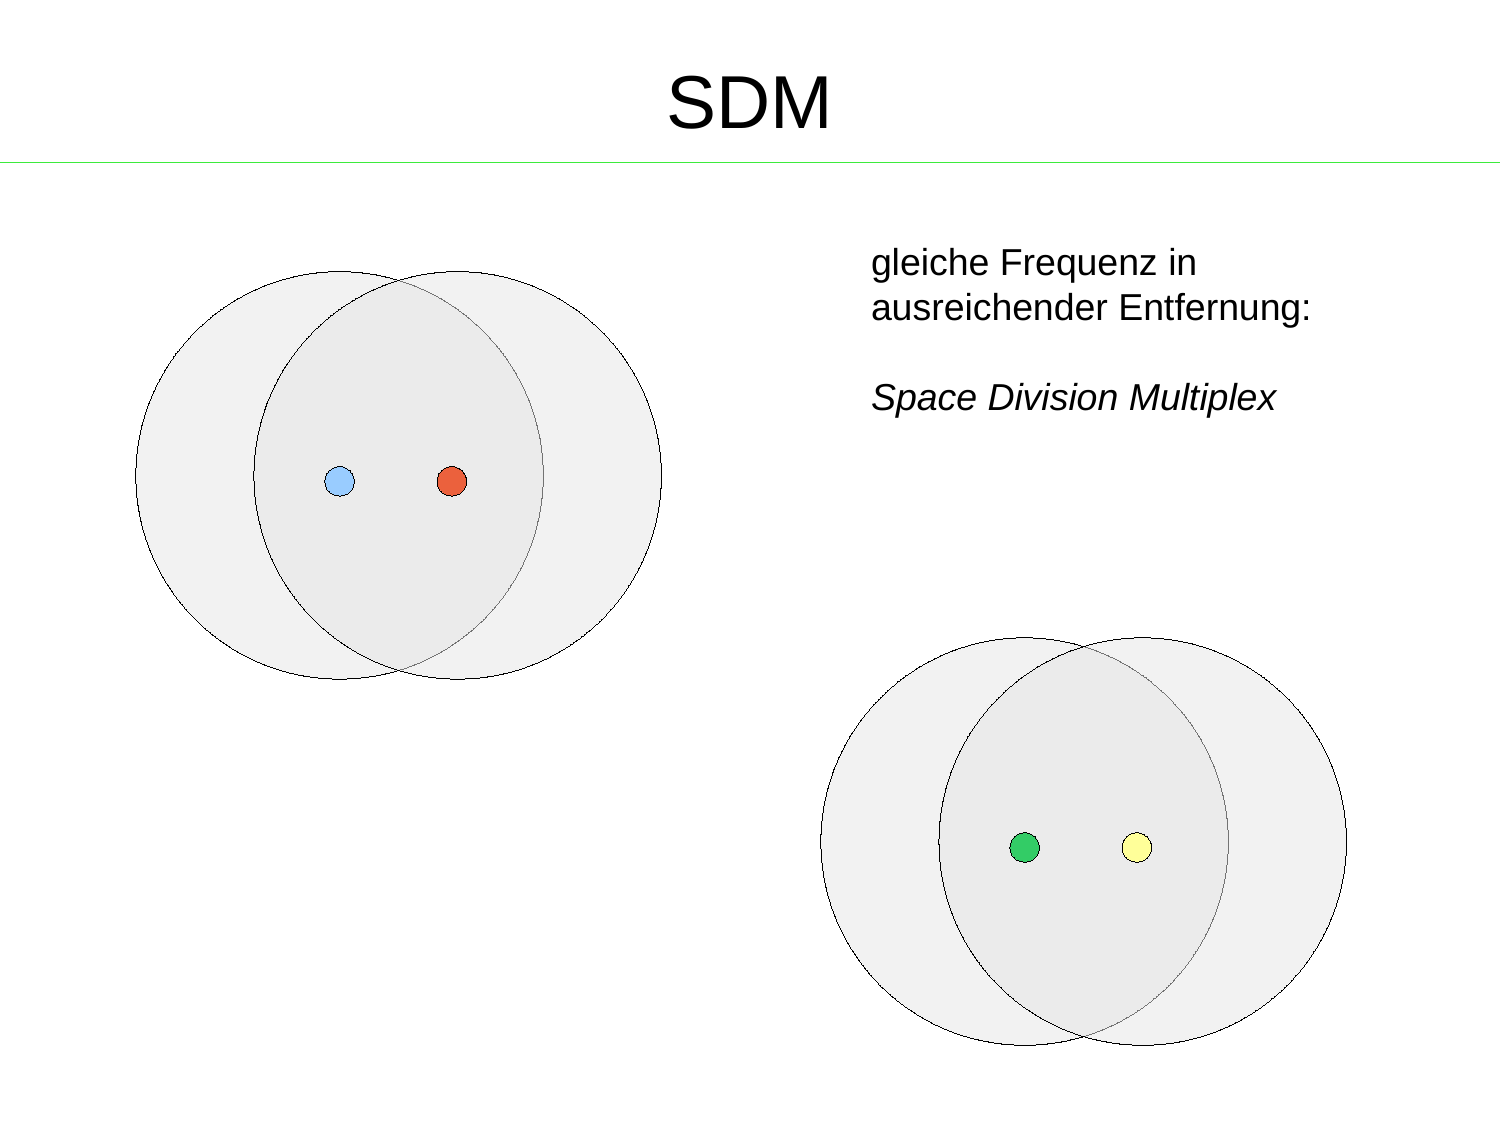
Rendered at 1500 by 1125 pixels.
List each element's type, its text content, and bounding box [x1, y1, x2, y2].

text_box [820, 637, 1347, 1046]
title SDM [75, 49, 1426, 156]
text_box [135, 271, 662, 680]
text_box gleiche Frequenz in ausreichender Entfernung: Space Division Multiplex [856, 230, 1388, 426]
